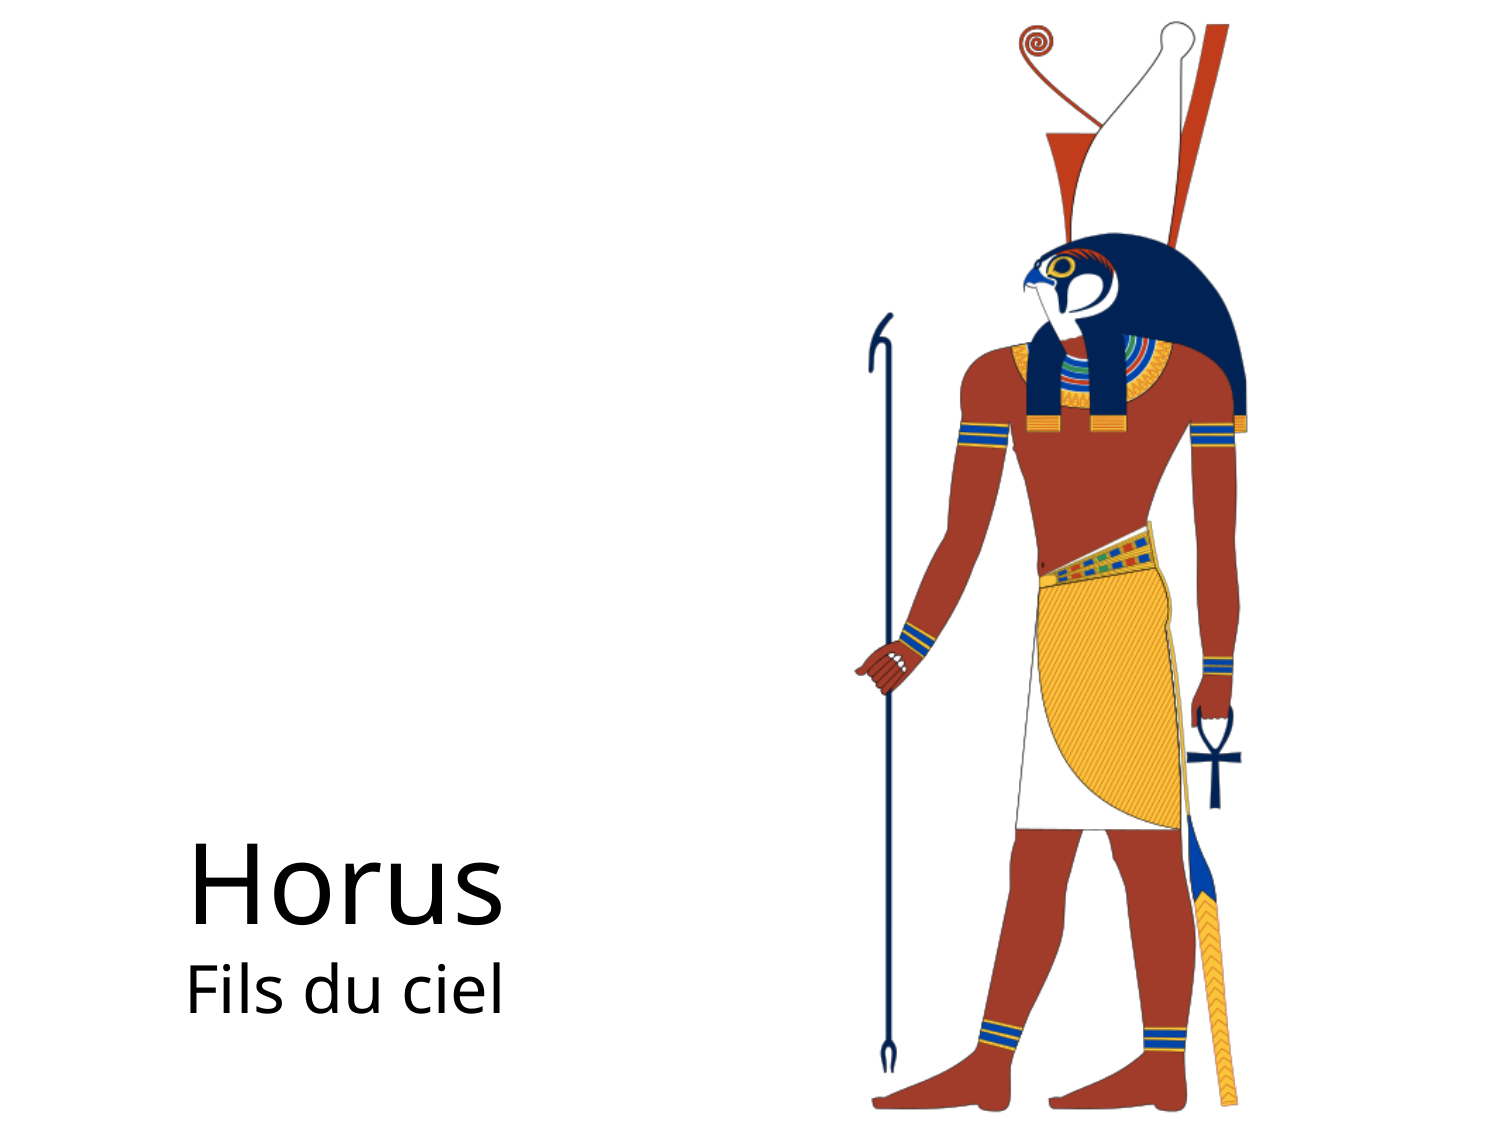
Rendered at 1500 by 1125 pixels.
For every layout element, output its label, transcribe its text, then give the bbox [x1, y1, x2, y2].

text_box Horus Fils du ciel [169, 804, 522, 1035]
picture [804, 0, 1297, 1125]
